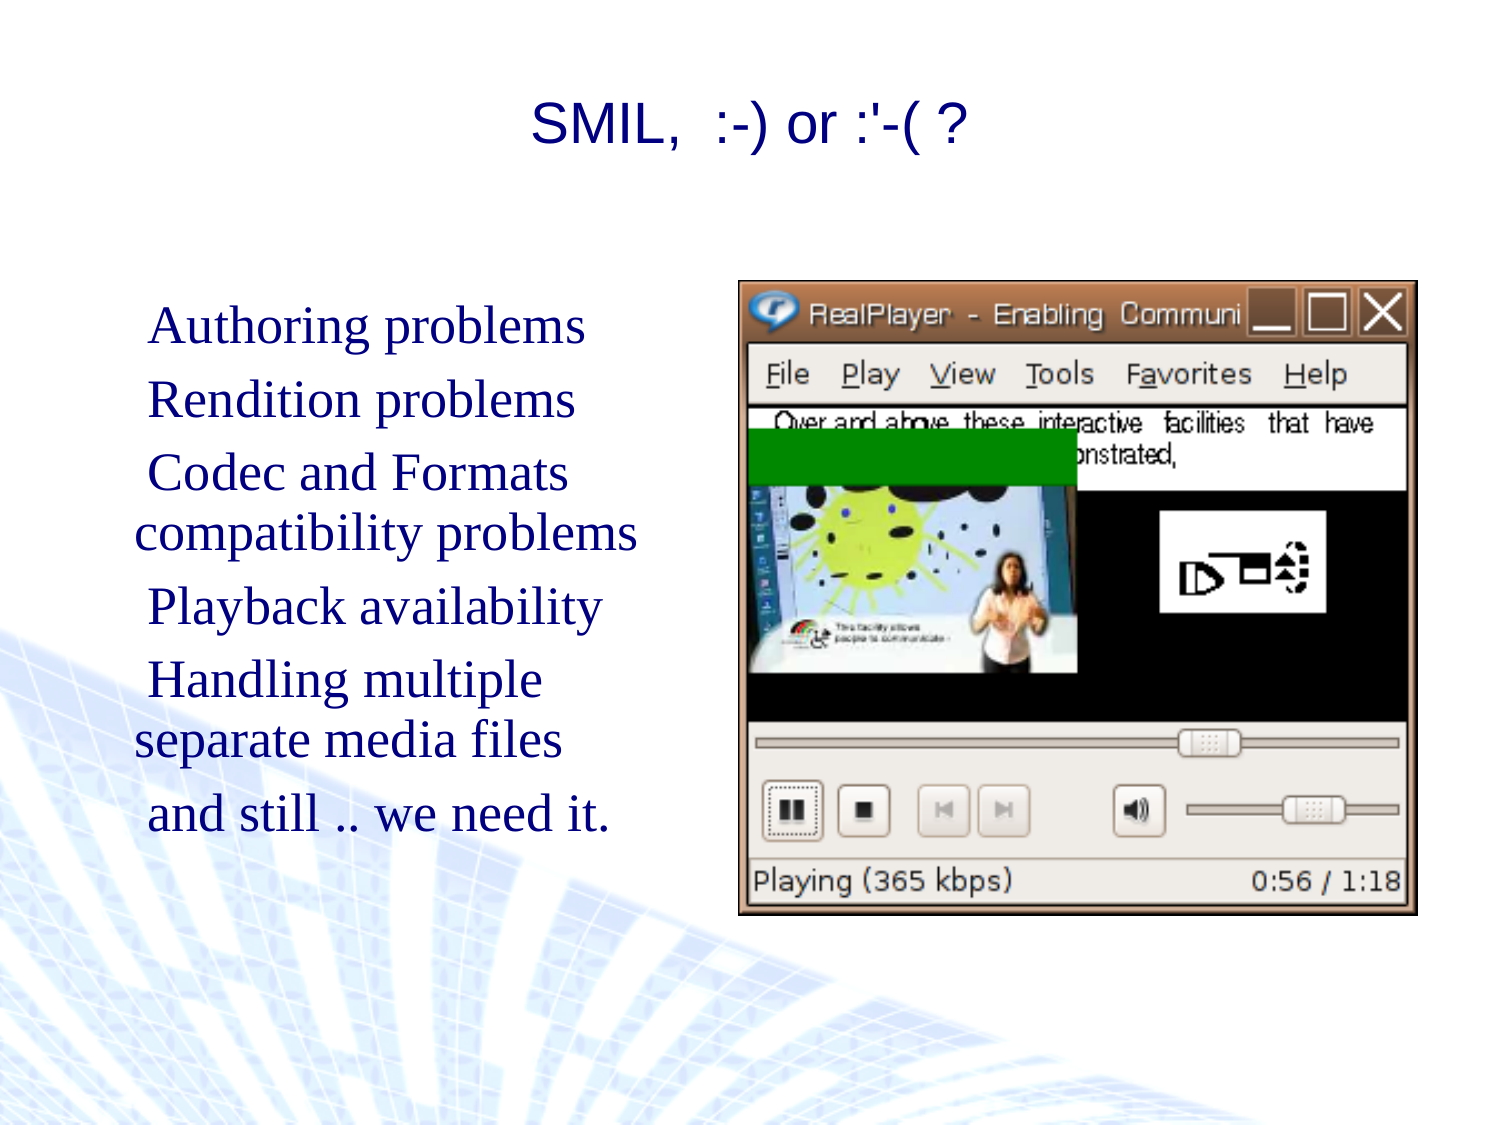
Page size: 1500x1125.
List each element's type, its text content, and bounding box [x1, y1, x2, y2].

picture [0, 280, 1418, 1125]
title SMIL, :-) or :'-( ? [112, 5, 1388, 241]
list Authoring problems Rendition problems Codec and Formats compatibility problems Playback availability Handling multiple separate media files and still .. we need it. [59, 295, 735, 1041]
